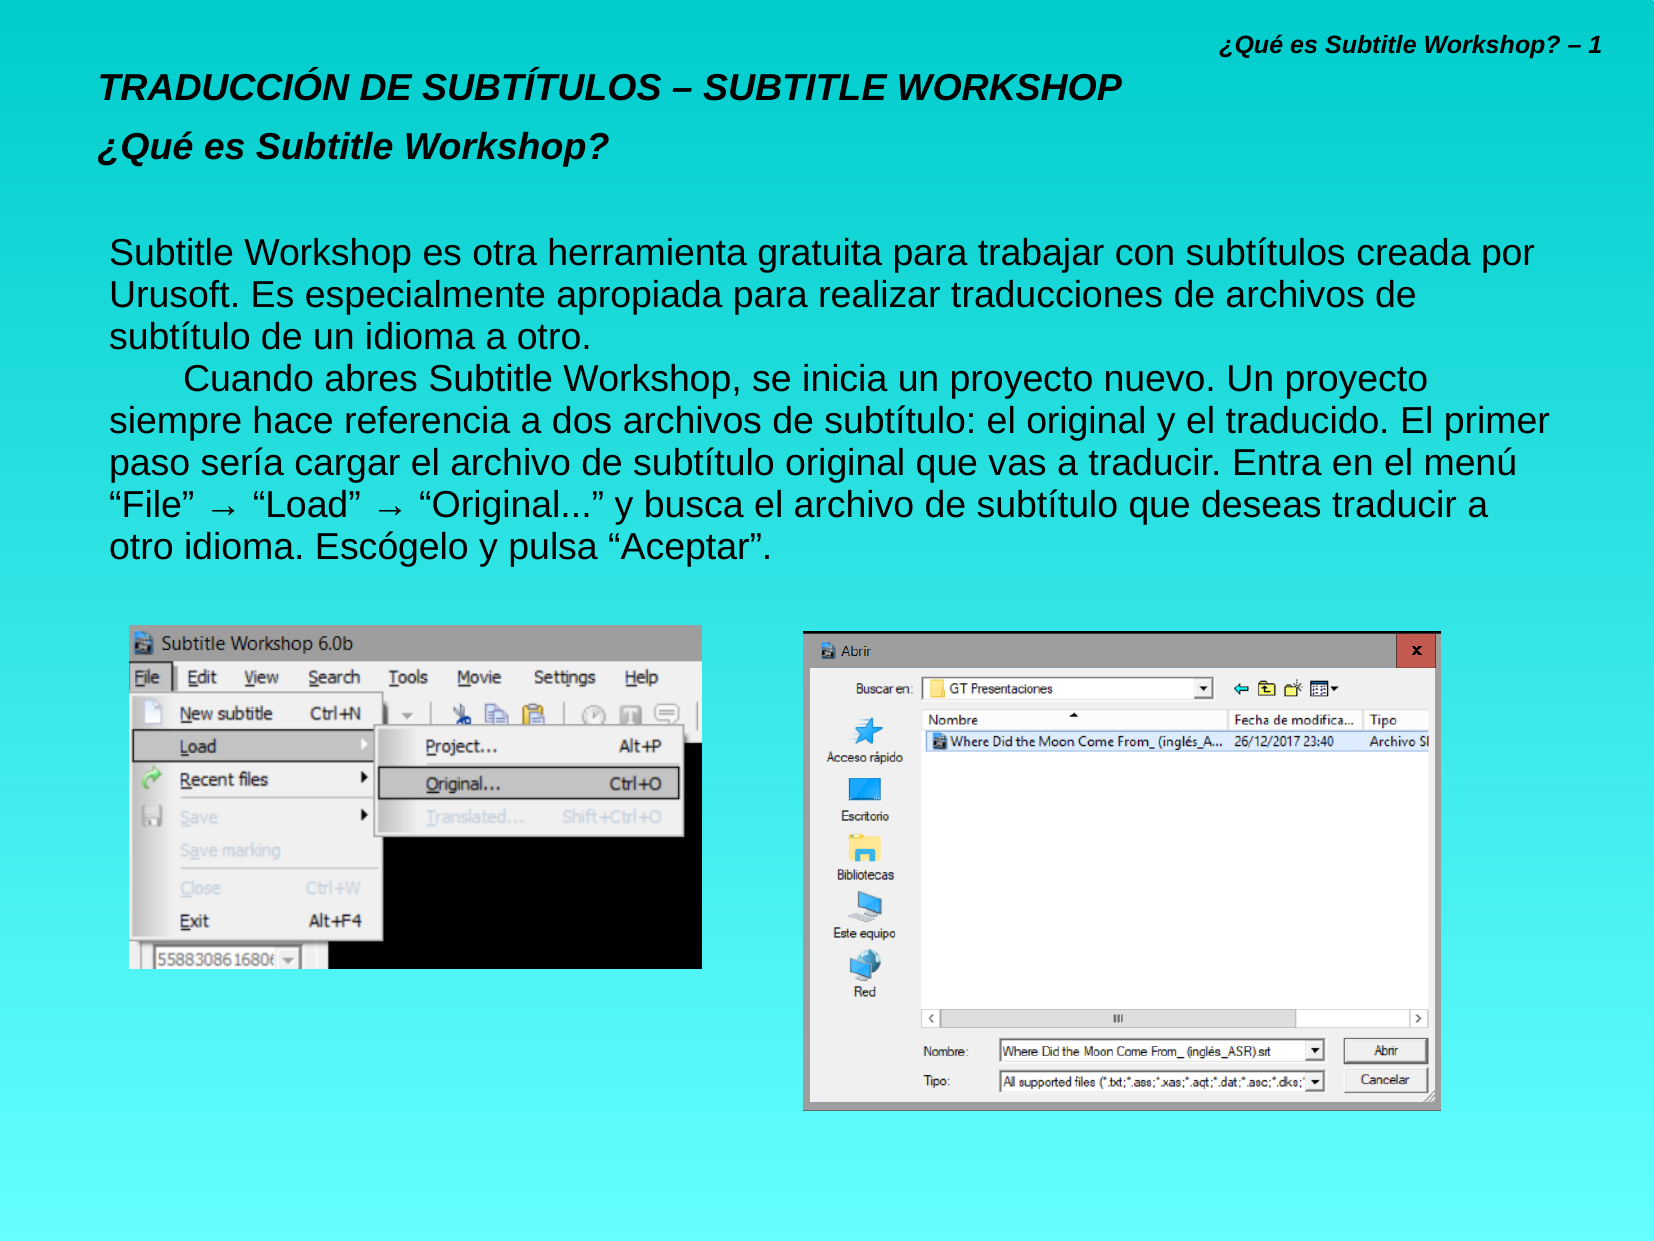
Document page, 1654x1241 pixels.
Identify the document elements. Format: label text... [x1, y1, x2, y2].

text_box Subtitle Workshop es otra herramienta gratuita para trabajar con subtítulos creada por Urusoft. Es especialmente apropiada para realizar traducciones de archivos de subtítulo de un idioma a otro. Cuando abres Subtitle Workshop, se inicia un proyecto nuevo. Un proyecto siempre hace referencia a dos archivos de subtítulo: el original y el traducido. El primer paso sería cargar el archivo de subtítulo original que vas a traducir. Entra en el menú “File” → “Load” → “Original...” y busca el archivo de subtítulo que deseas traducir a otro idioma. Escógelo y pulsa “Aceptar”. [94, 224, 1571, 572]
text_box ¿Qué es Subtitle Workshop? – 1 [992, 23, 1619, 67]
picture [129, 625, 702, 969]
text_box ¿Qué es Subtitle Workshop? [82, 118, 626, 175]
picture [803, 631, 1441, 1111]
text_box TRADUCCIÓN DE SUBTÍTULOS – SUBTITLE WORKSHOP [82, 59, 1205, 119]
